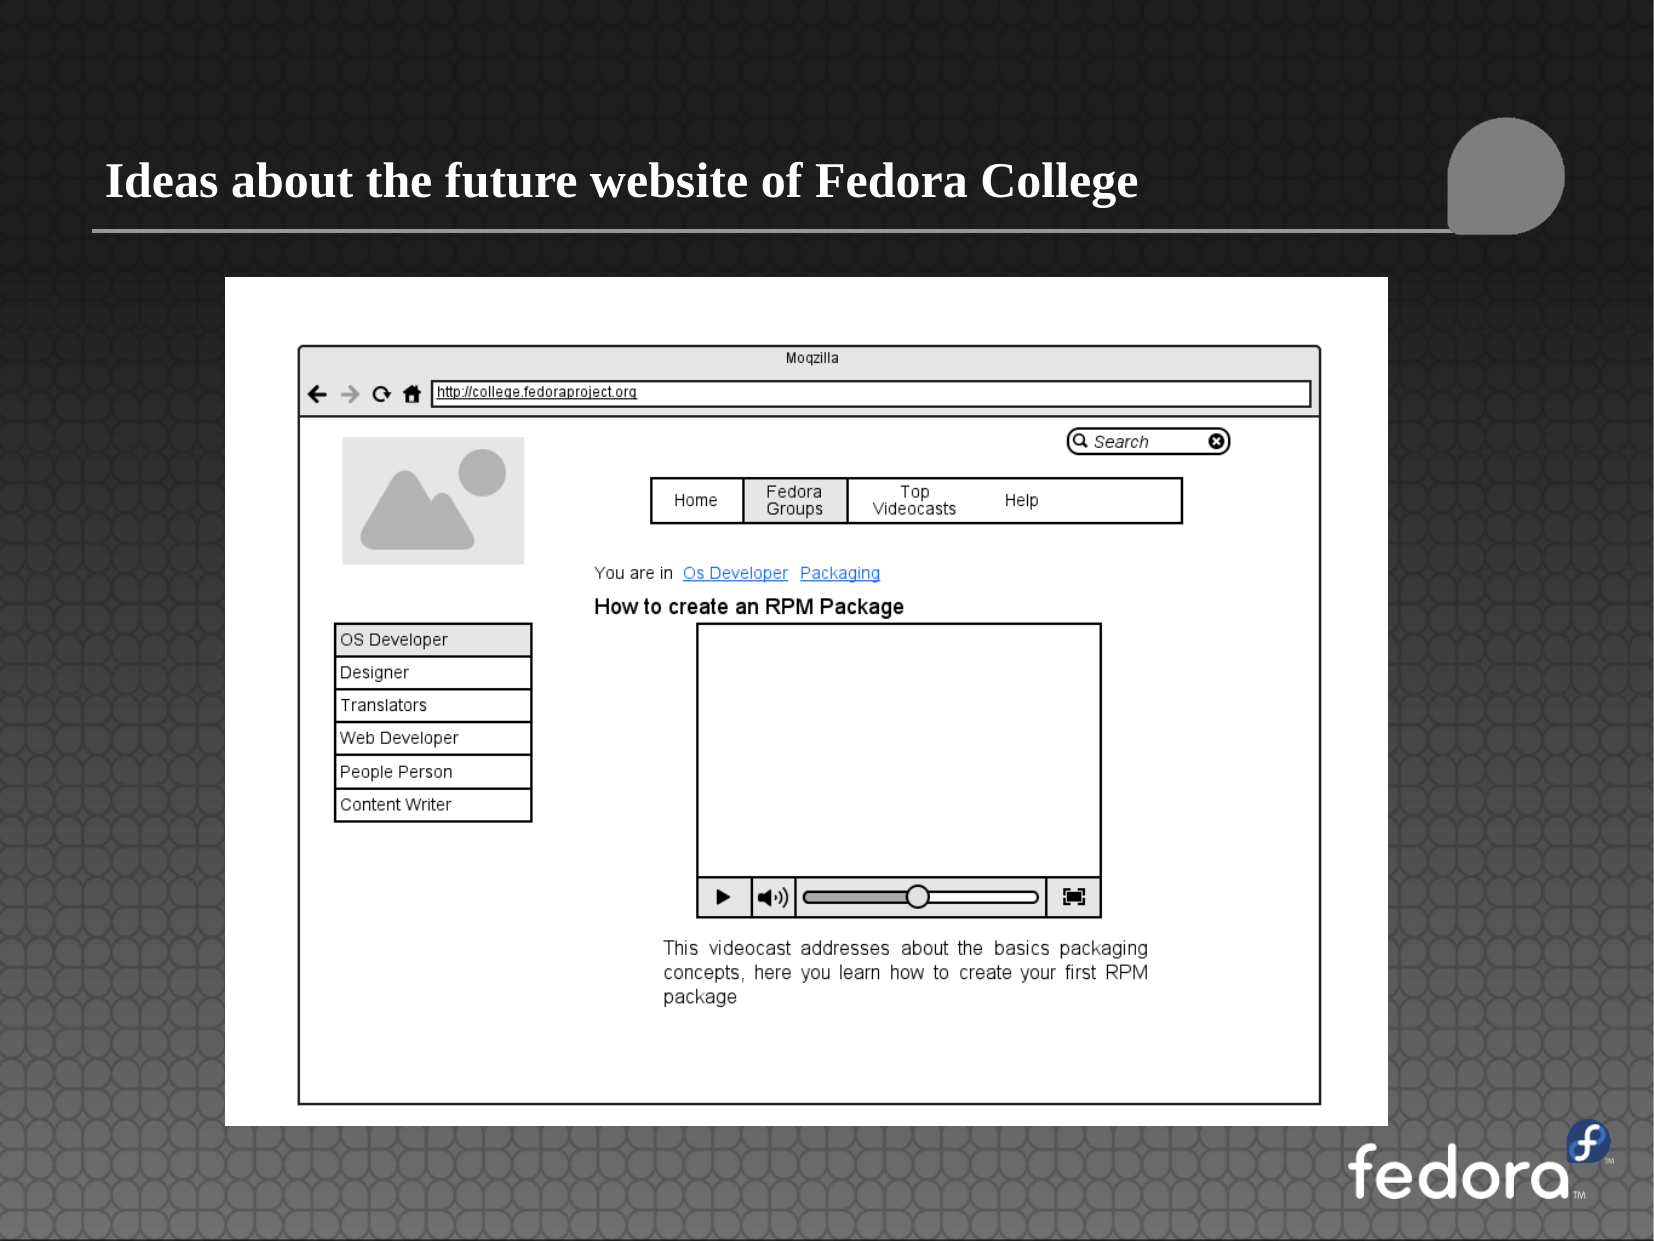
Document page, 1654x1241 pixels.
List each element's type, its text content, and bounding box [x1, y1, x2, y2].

picture [0, 0, 1654, 1241]
title Ideas about the future website of Fedora College [86, 112, 1576, 249]
